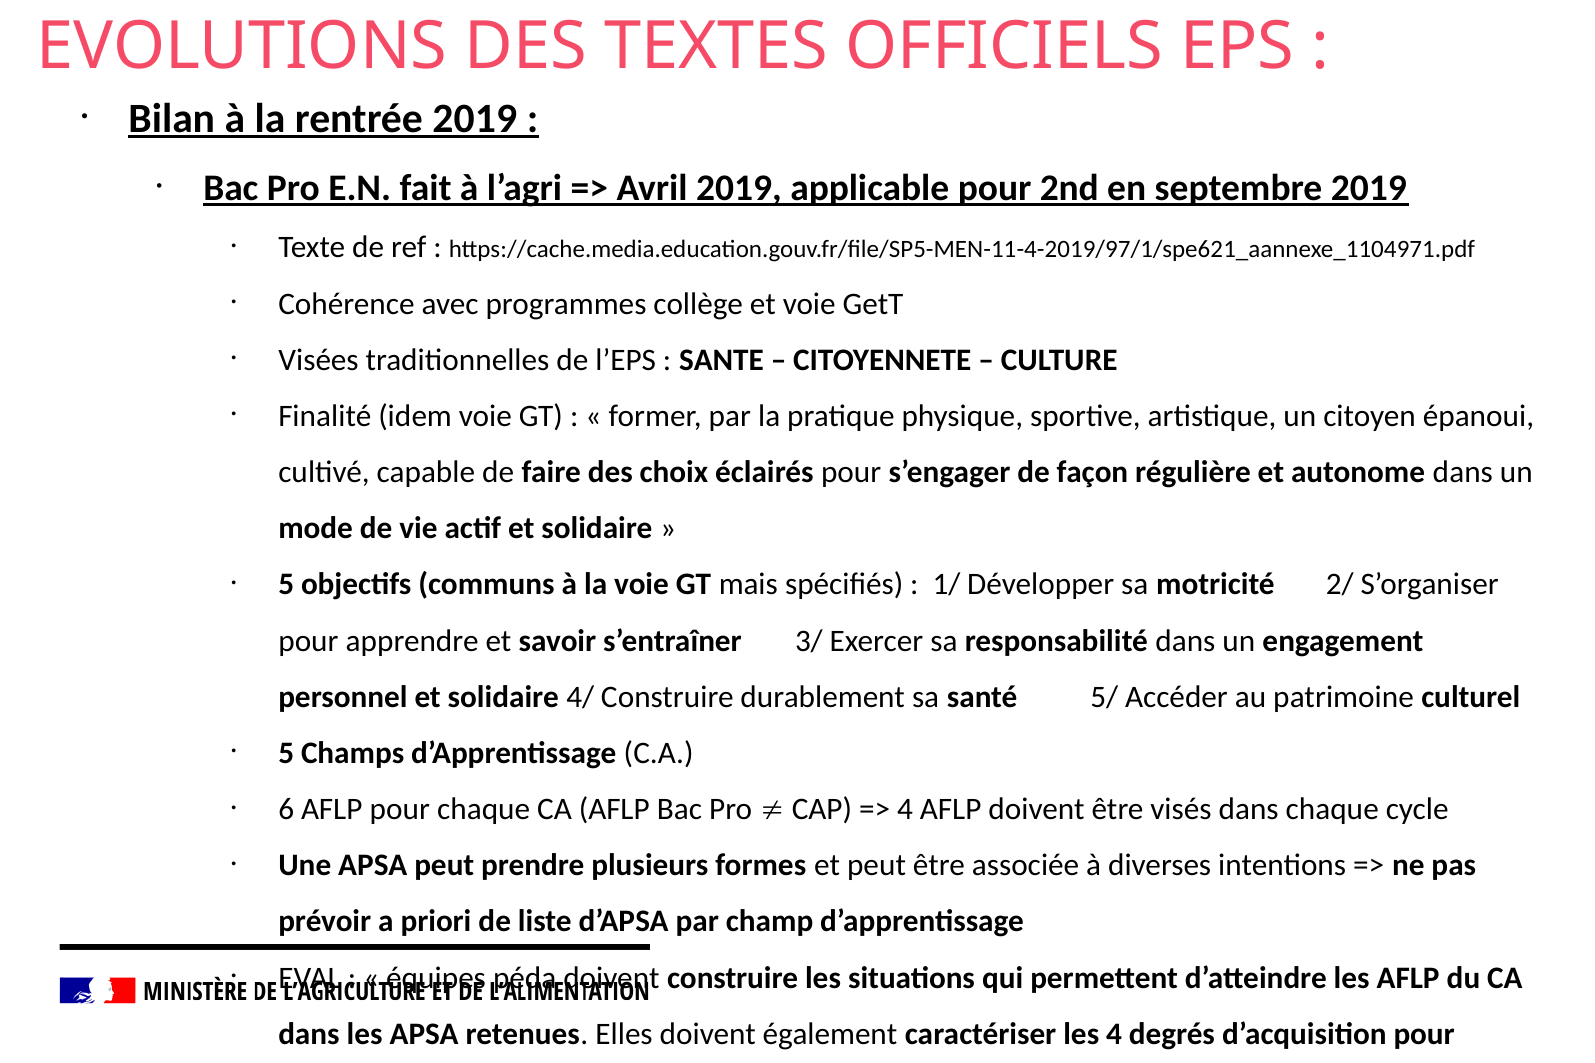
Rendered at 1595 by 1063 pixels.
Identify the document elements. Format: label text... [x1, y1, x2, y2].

text_box EVOLUTIONS DES TEXTES OFFICIELS EPS : [36, 2, 1558, 83]
text_box Bilan à la rentrée 2019 : Bac Pro E.N. fait à l’agri => Avril 2019, applicable pour 2nd en septembre 2019 Texte de ref : https://cache.media.education.gouv.fr/file/SP5-MEN-11-4-2019/97/1/spe621_aannexe_1104971.pdf Cohérence avec programmes collège et voie GetT Visées traditionnelles de l’EPS : SANTE – CITOYENNETE – CULTURE Finalité (idem voie GT) : « former, par la pratique physique, sportive, artistique, un citoyen épanoui, cultivé, capable de faire des choix éclairés pour s’engager de façon régulière et autonome dans un mode de vie actif et solidaire » 5 objectifs (communs à la voie GT mais spécifiés) : 1/ Développer sa motricité 2/ S’organiser pour apprendre et savoir s’entraîner 3/ Exercer sa responsabilité dans un engagement personnel et solidaire 4/ Construire durablement sa santé 5/ Accéder au patrimoine culturel 5 Champs d’Apprentissage (C.A.) 6 AFLP pour chaque CA (AFLP Bac Pro  CAP) => 4 AFLP doivent être visés dans chaque cycle Une APSA peut prendre plusieurs formes et peut être associée à diverses intentions => ne pas prévoir a priori de liste d’APSA par champ d’apprentissage EVAL : « équipes péda doivent construire les situations qui permettent d’atteindre les AFLP du CA dans les APSA retenues. Elles doivent également caractériser les 4 degrés d’acquisition pour chacun des AFLP travaillés dans l’APSA support.» PROGRAMMATION : CAP => min 3 CA dont CA5 ; Bac Pro => min 4 CA, 5 si possible, CA5 sur 2 cycles min PROJET PEDA : spécifie les AFLP pour chaque APSA de l’offre de formation ; prévoit les indicateurs des degrés d’acquisition atteints par les élèves sur chacun des AFLP [66, 83, 1558, 946]
picture [59, 944, 650, 1004]
